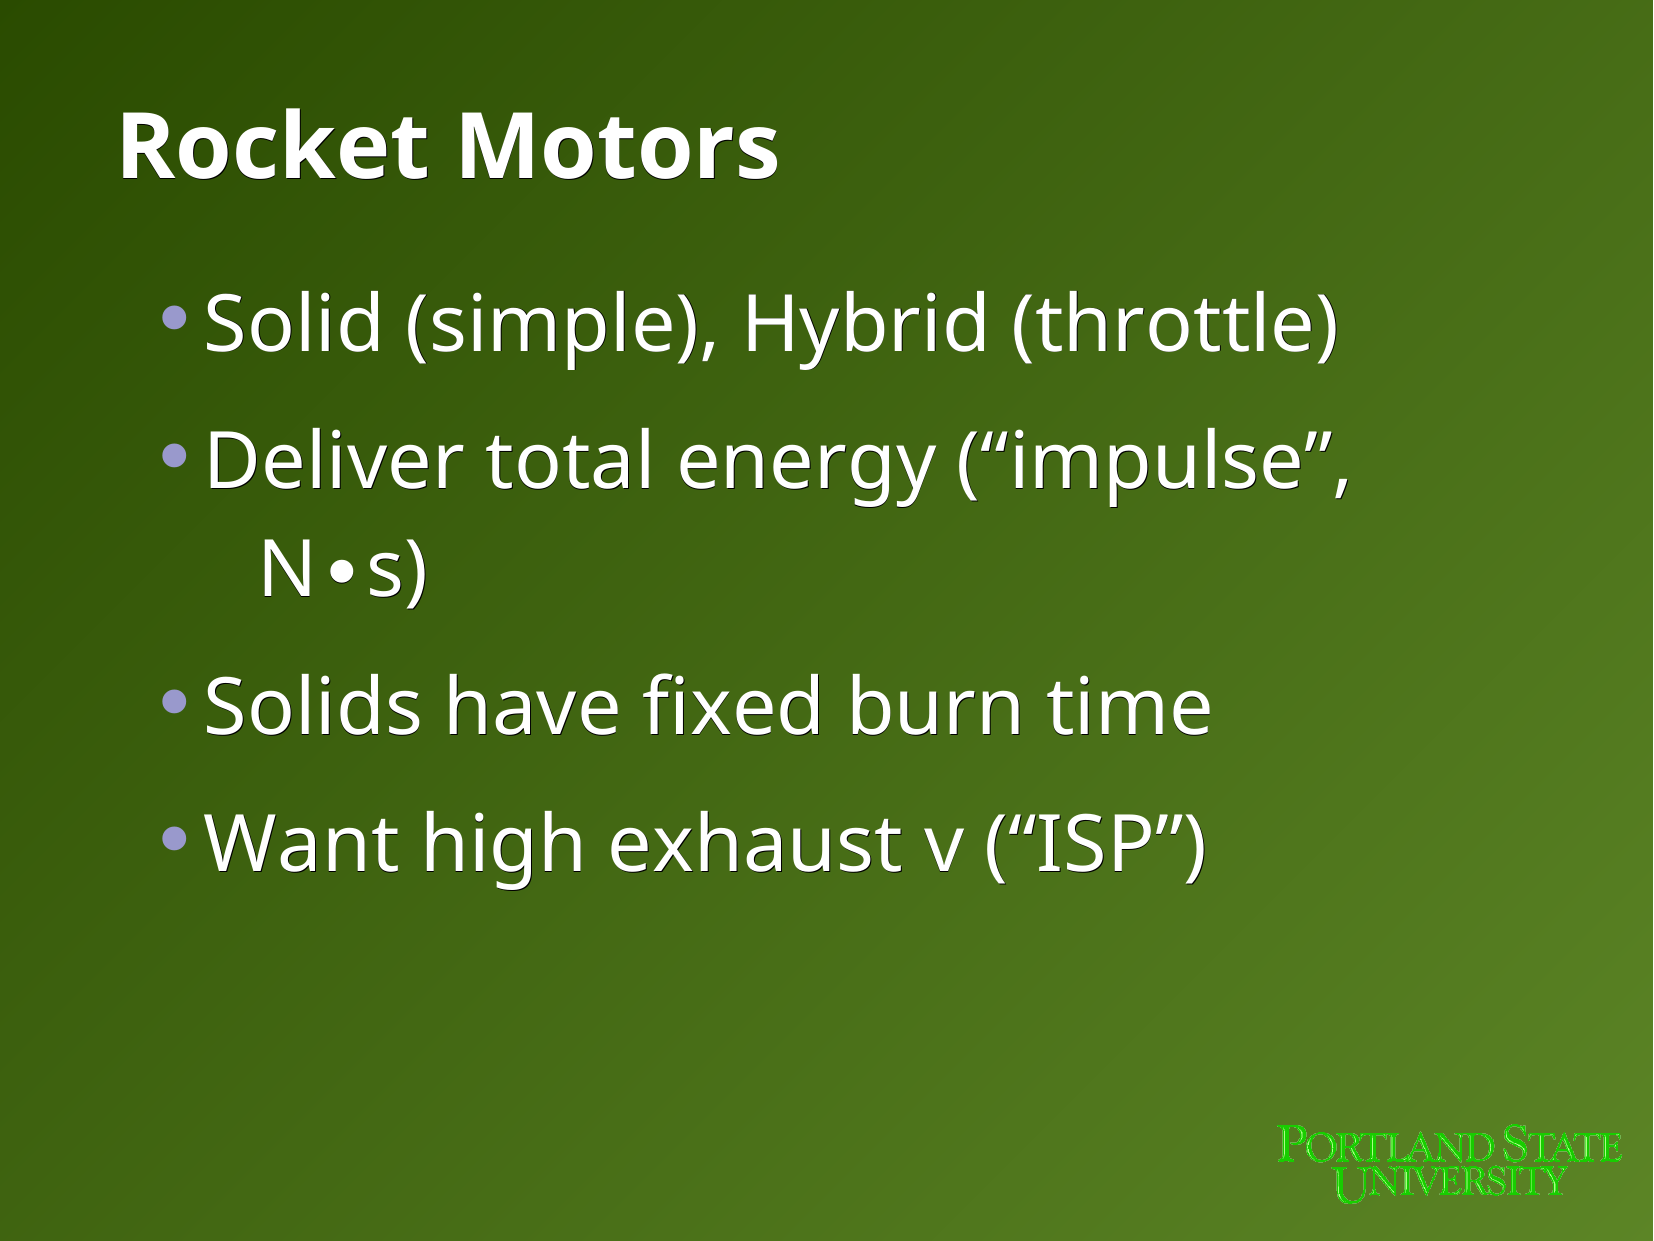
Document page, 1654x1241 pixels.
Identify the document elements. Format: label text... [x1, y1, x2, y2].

picture [1277, 1124, 1622, 1204]
list Solid (simple), Hybrid (throttle) Deliver total energy (“impulse”, N∙s) Solids have fixed burn time Want high exhaust v (“ISP”) [115, 266, 1527, 1049]
title Rocket Motors [115, 86, 1527, 200]
